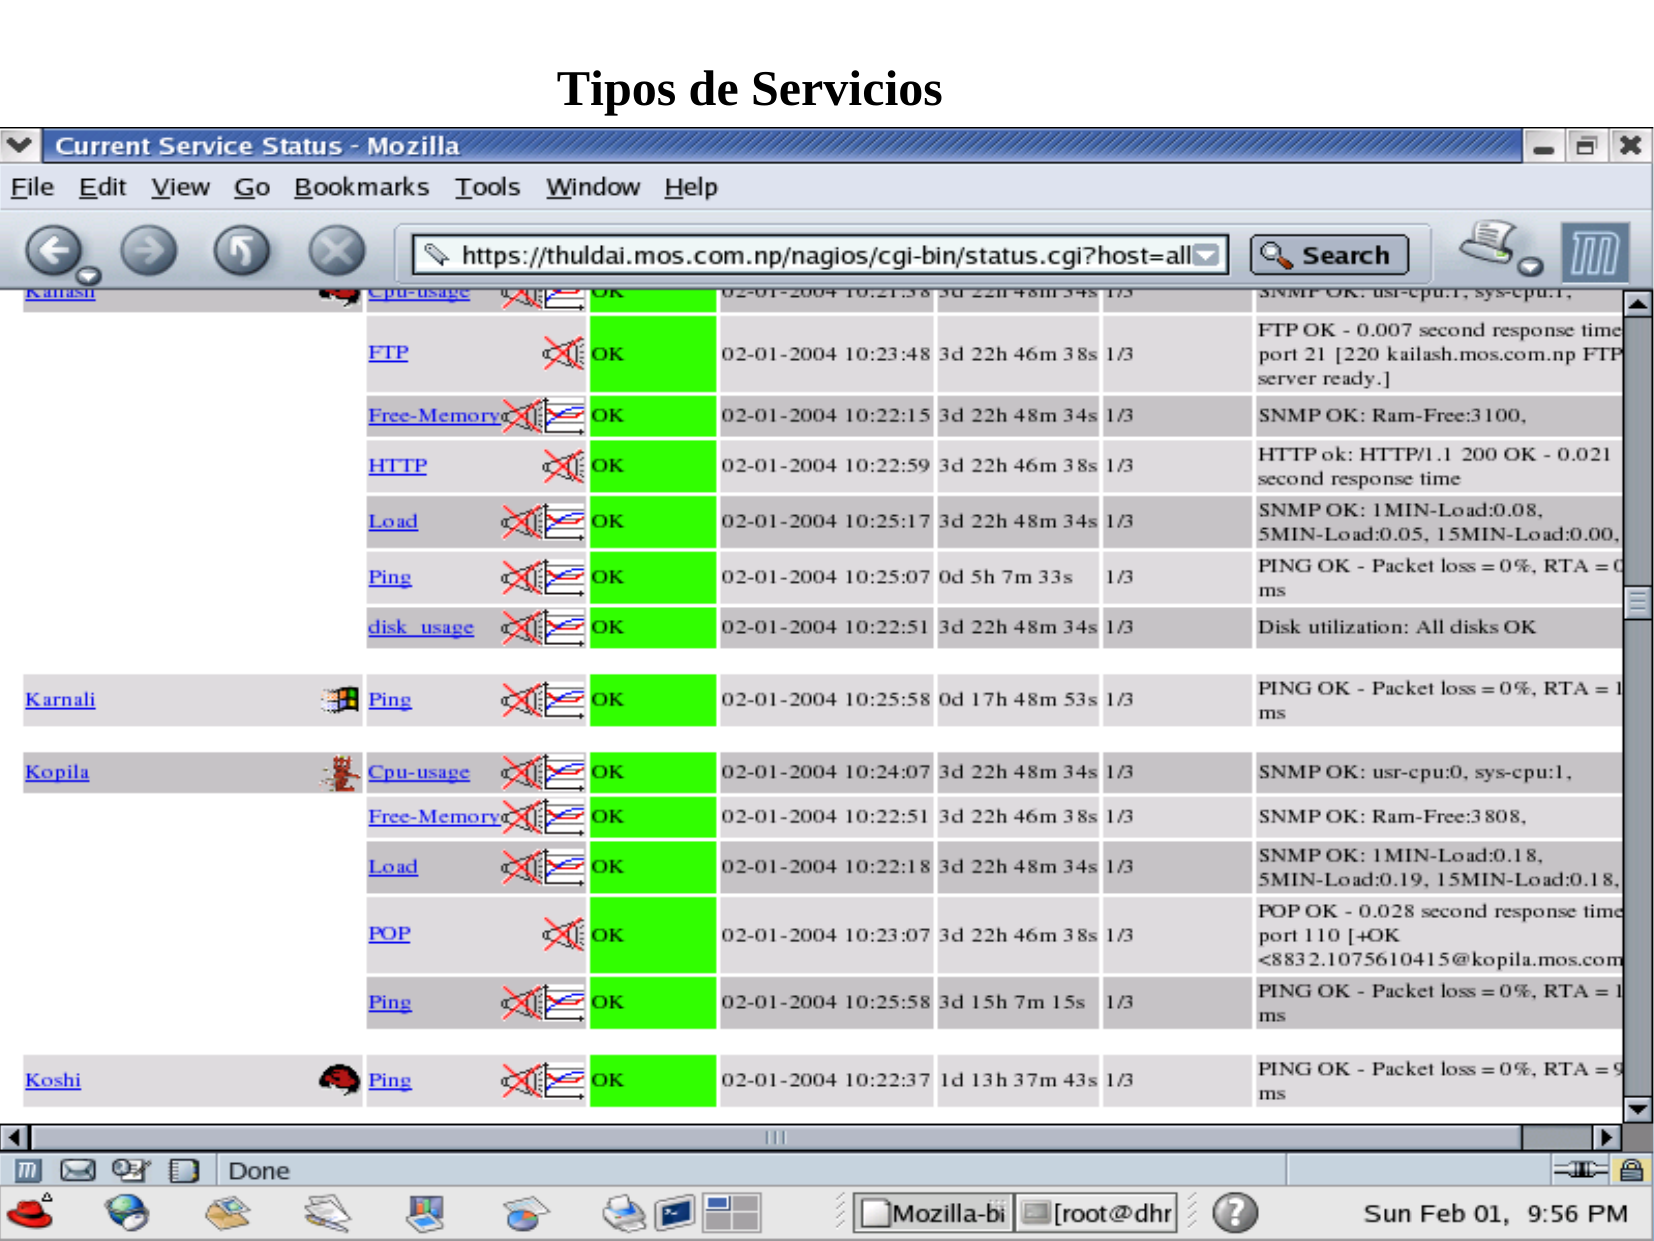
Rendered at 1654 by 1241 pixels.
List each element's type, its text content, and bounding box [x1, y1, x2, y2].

picture [0, 127, 1654, 1241]
text_box Tipos de Servicios [112, 36, 1388, 127]
